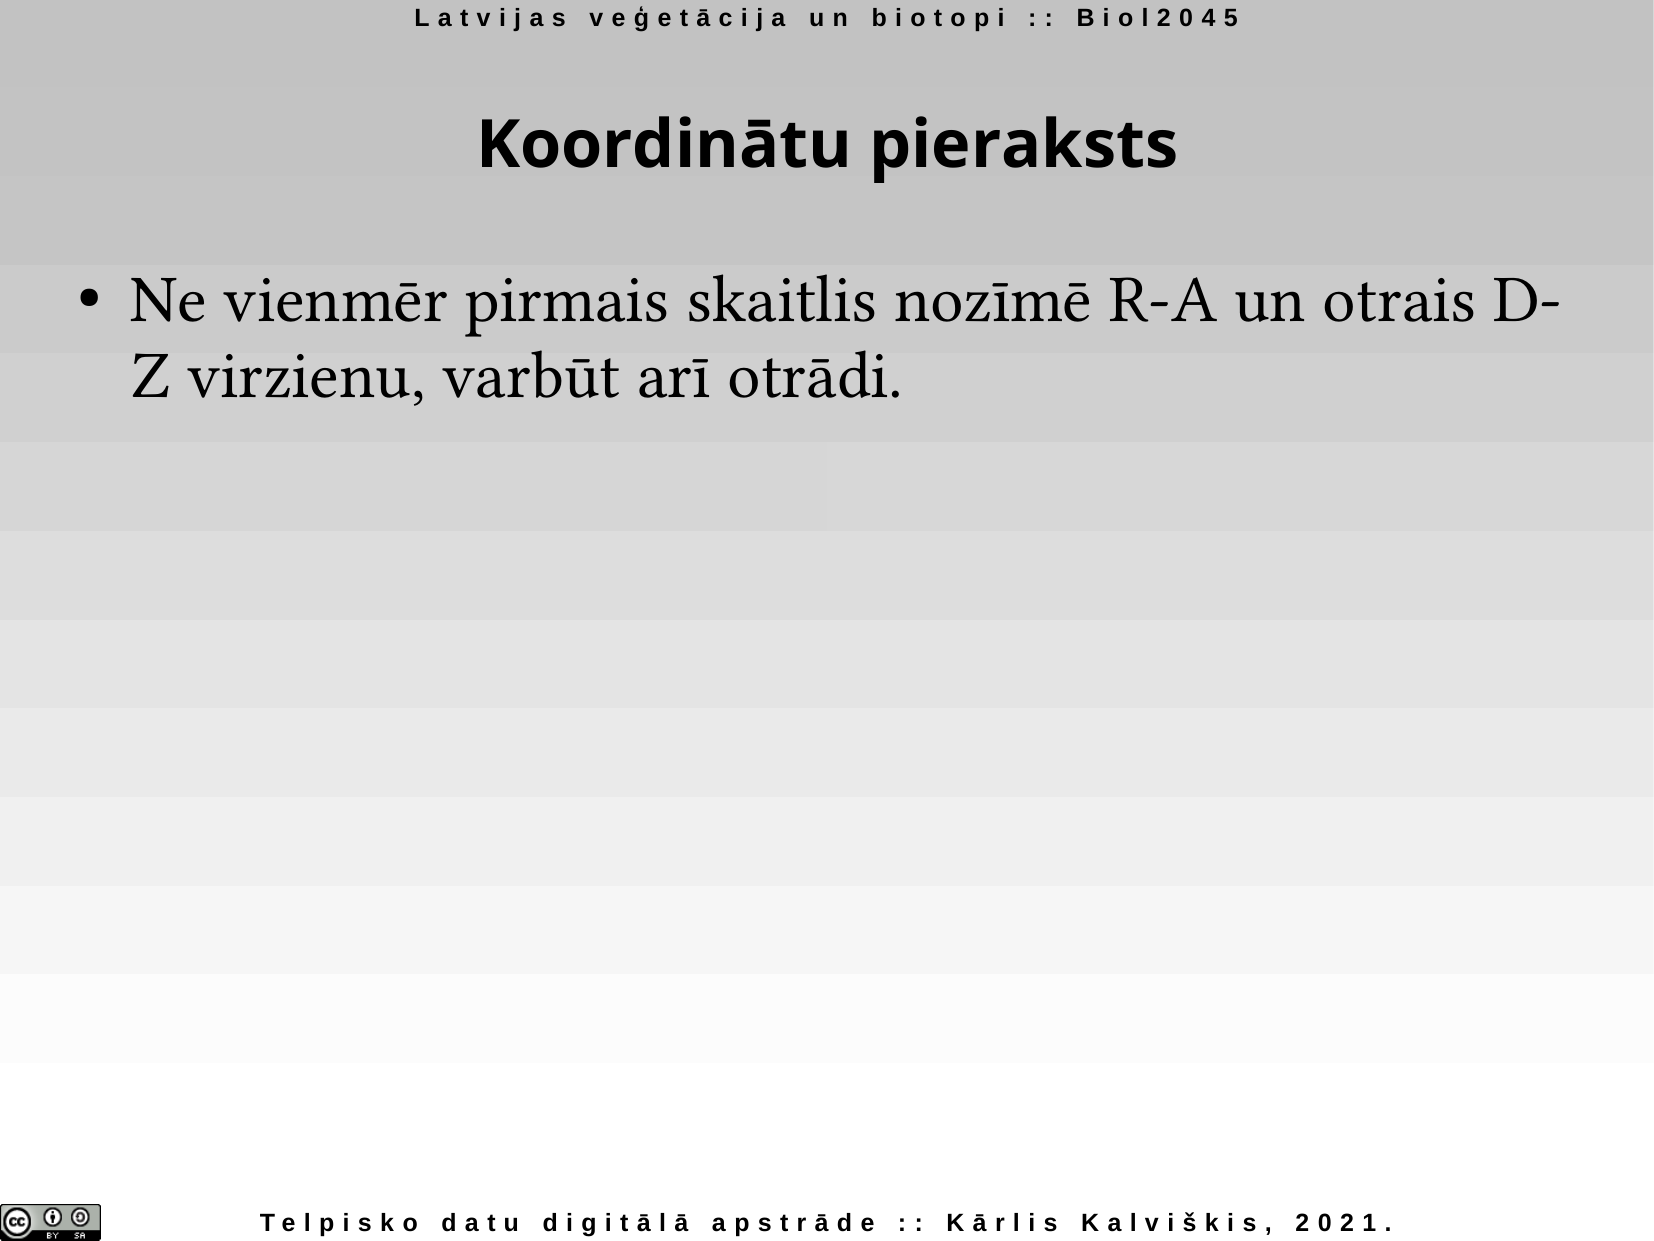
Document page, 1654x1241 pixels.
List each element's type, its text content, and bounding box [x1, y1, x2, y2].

picture [0, 0, 1654, 1241]
title Koordinātu pieraksts [59, 37, 1596, 246]
list Ne vienmēr pirmais skaitlis nozīmē R-A un otrais D-Z virzienu, varbūt arī otrādi. [59, 261, 1596, 1189]
